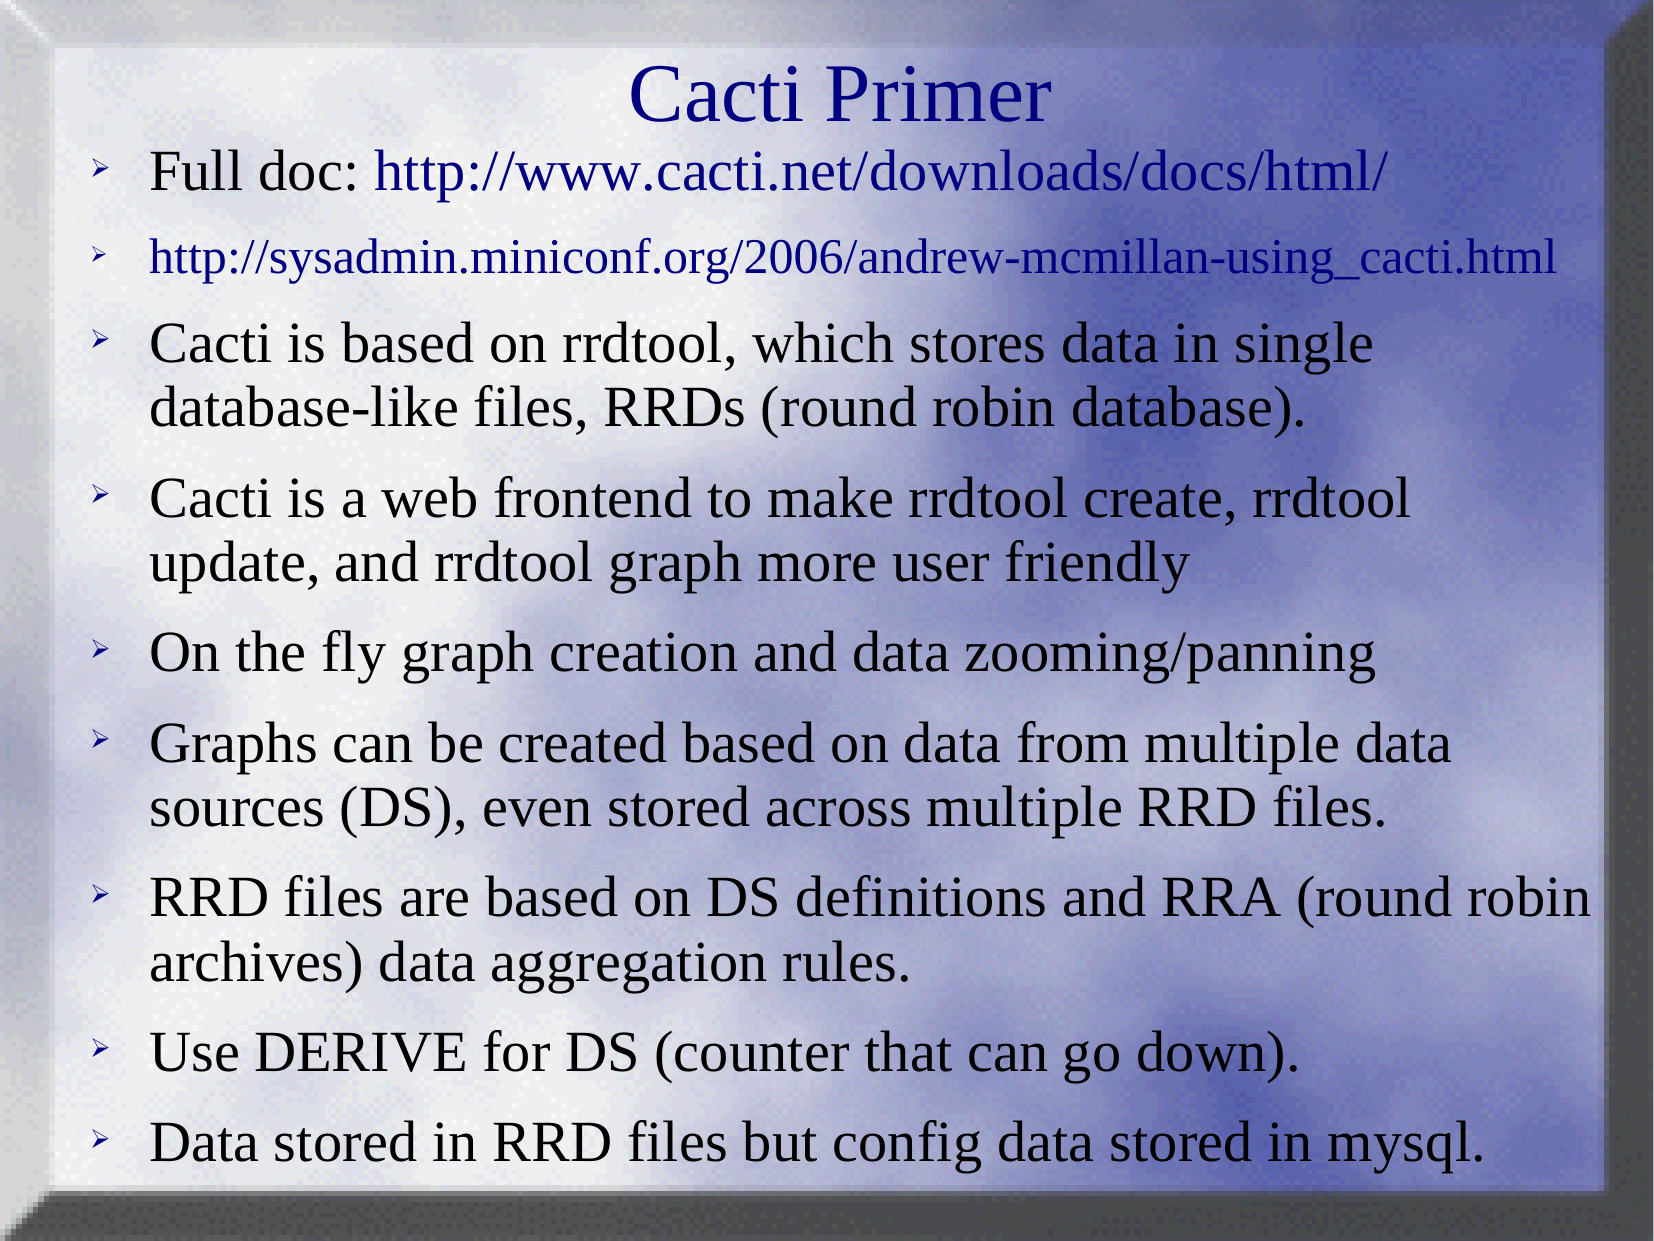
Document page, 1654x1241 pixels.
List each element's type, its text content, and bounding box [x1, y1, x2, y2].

title Cacti Primer [125, 44, 1557, 138]
picture [0, 0, 1654, 1241]
list Full doc: http://www.cacti.net/downloads/docs/html/ http://sysadmin.miniconf.org/2006/andrew-mcmillan-using_cacti.html Cacti is based on rrdtool, which stores data in single database-like files, RRDs (round robin database). Cacti is a web frontend to make rrdtool create, rrdtool update, and rrdtool graph more user friendly On the fly graph creation and data zooming/panning Graphs can be created based on data from multiple data sources (DS), even stored across multiple RRD files. RRD files are based on DS definitions and RRA (round robin archives) data aggregation rules. Use DERIVE for DS (counter that can go down). Data stored in RRD files but config data stored in mysql. [90, 138, 1596, 1188]
